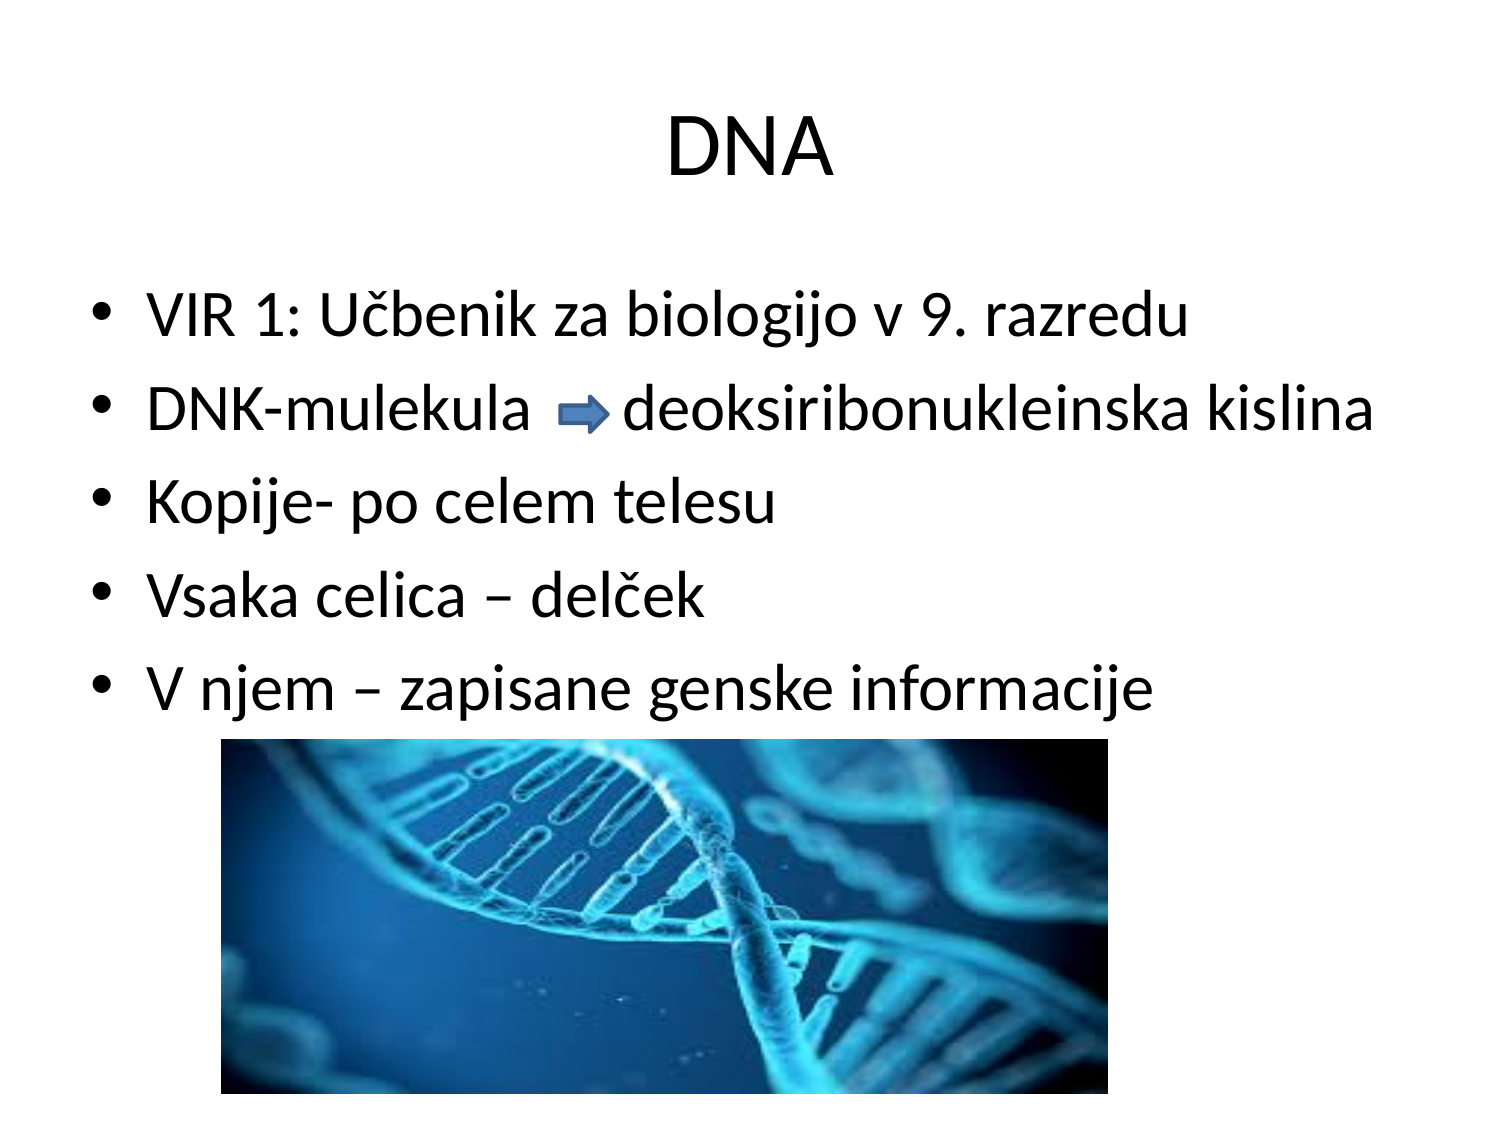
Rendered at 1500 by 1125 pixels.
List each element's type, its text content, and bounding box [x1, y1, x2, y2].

title DNA [75, 45, 1425, 233]
text_box [560, 396, 608, 432]
list VIR 1: Učbenik za biologijo v 9. razredu DNK-mulekula deoksiribonukleinska kislina Kopije- po celem telesu Vsaka celica – delček V njem – zapisane genske informacije [75, 262, 1400, 1005]
picture [221, 1005, 1108, 1094]
